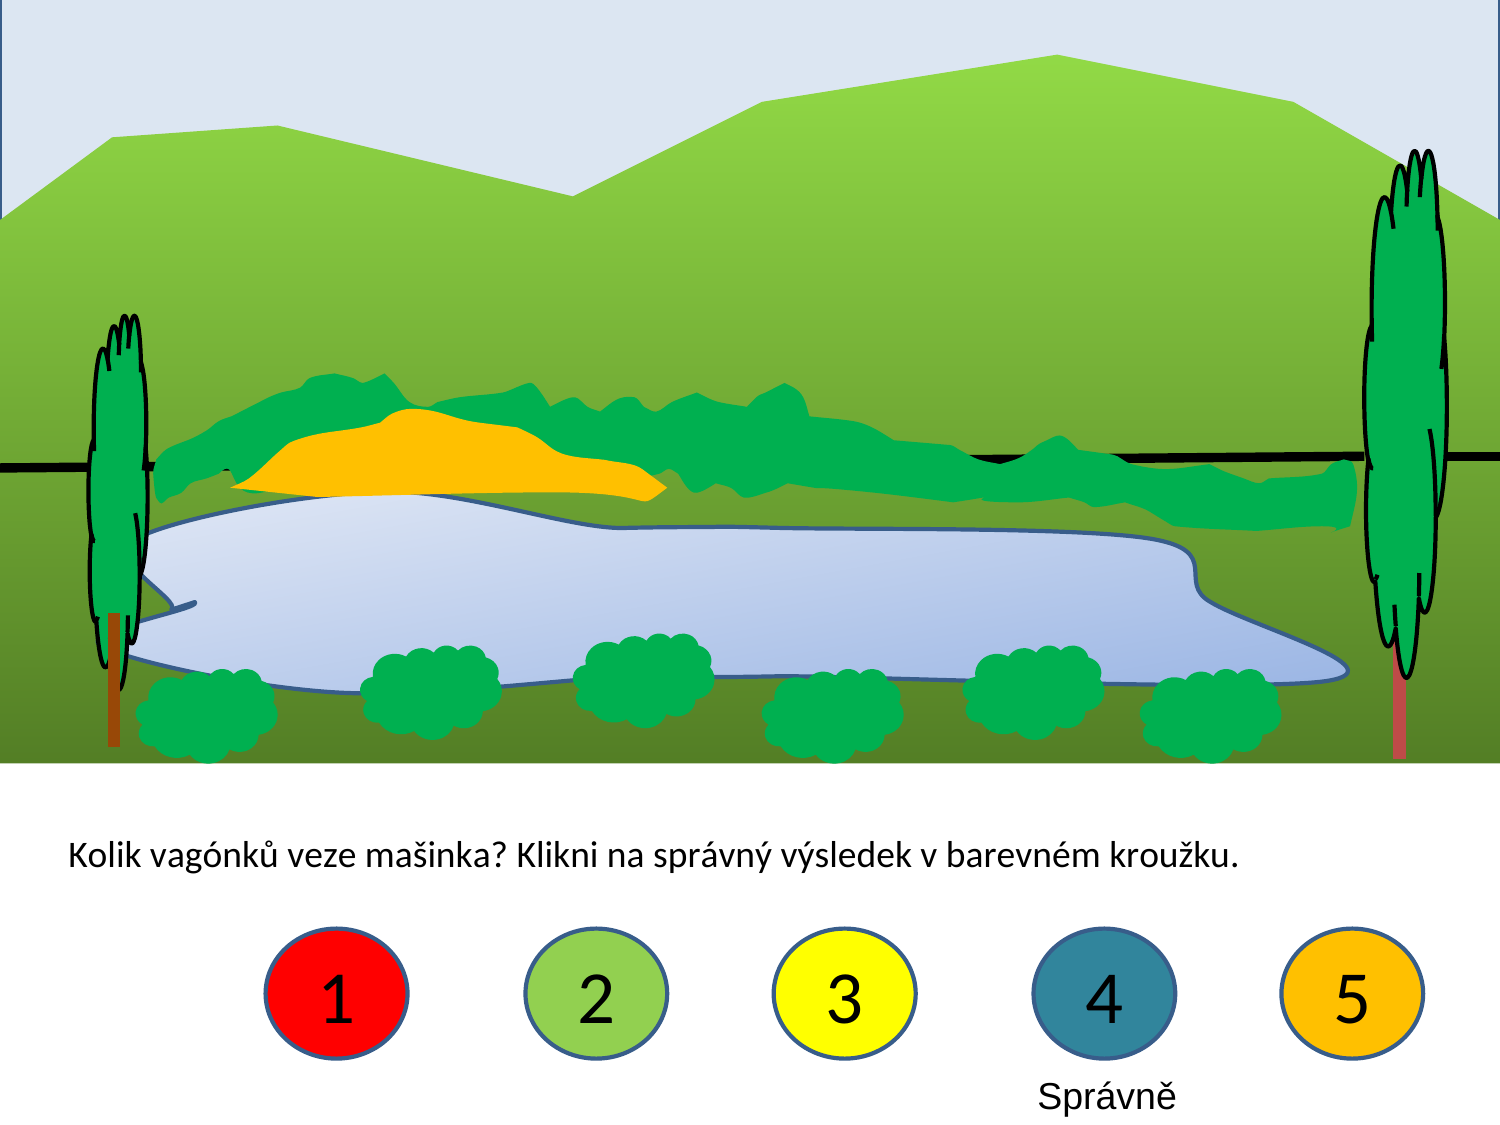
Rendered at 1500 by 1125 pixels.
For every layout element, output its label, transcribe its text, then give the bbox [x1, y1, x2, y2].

text_box 1 [265, 928, 408, 1059]
text_box [0, 0, 1500, 764]
text_box Správně [1022, 1064, 1192, 1125]
text_box 5 [1281, 928, 1424, 1059]
text_box 3 [773, 928, 916, 1059]
text_box 4 [1033, 928, 1176, 1059]
text_box 2 [525, 928, 668, 1059]
text_box Kolik vagónků veze mašinka? Klikni na správný výsledek v barevném kroužku. [53, 822, 1257, 883]
